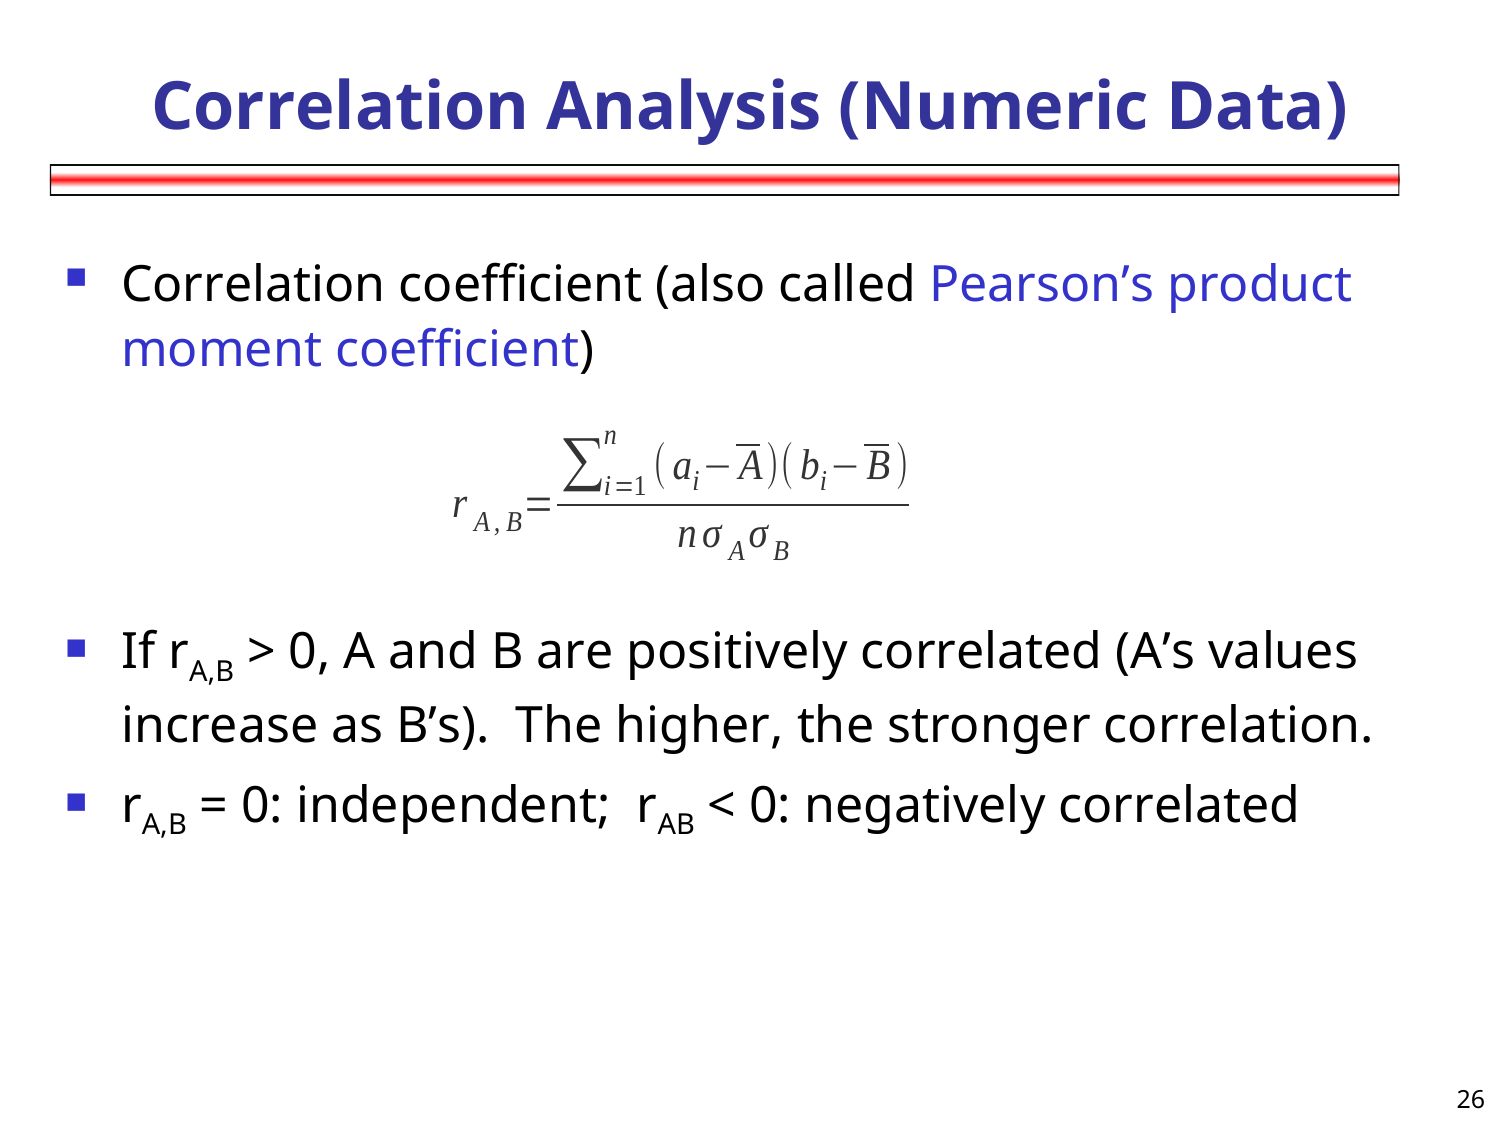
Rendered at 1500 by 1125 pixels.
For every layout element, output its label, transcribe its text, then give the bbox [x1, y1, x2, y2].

text_box <number> [1187, 1062, 1500, 1125]
text_box [276, 479, 1111, 627]
title Correlation Analysis (Numeric Data) [0, 49, 1500, 150]
list Correlation coefficient (also called Pearson’s product moment coefficient) If rA,B > 0, A and B are positively correlated (A’s values increase as B’s). The higher, the stronger correlation. rA,B = 0: independent; rAB < 0: negatively correlated [50, 237, 1450, 1063]
chart [442, 420, 920, 479]
